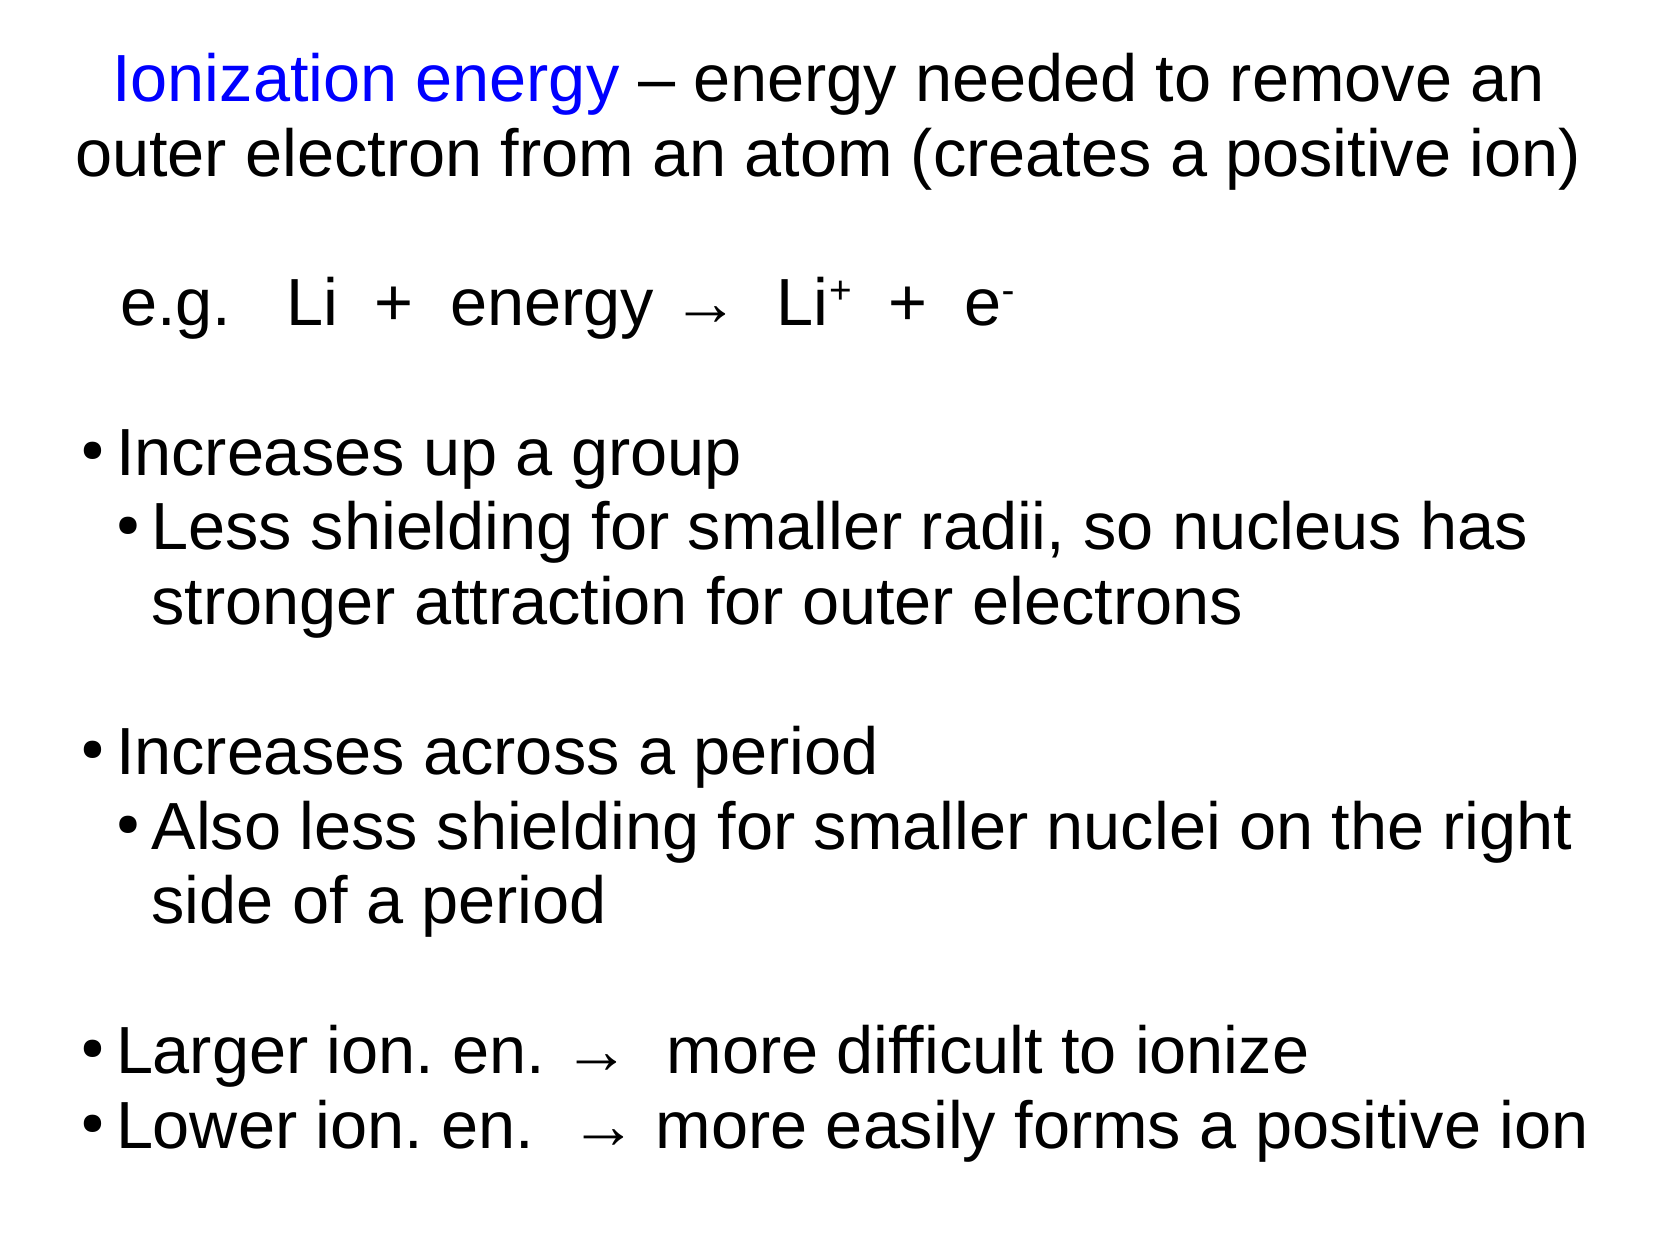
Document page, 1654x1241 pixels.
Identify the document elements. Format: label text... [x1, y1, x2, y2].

subtitle Ionization energy – energy needed to remove an outer electron from an atom (creates a positive ion) e.g. Li + energy → Li+ + e- Increases up a group Less shielding for smaller radii, so nucleus has stronger attraction for outer electrons Increases across a period Also less shielding for smaller nuclei on the right side of a period Larger ion. en. → more difficult to ionize Lower ion. en. → more easily forms a positive ion [45, 40, 1613, 1163]
